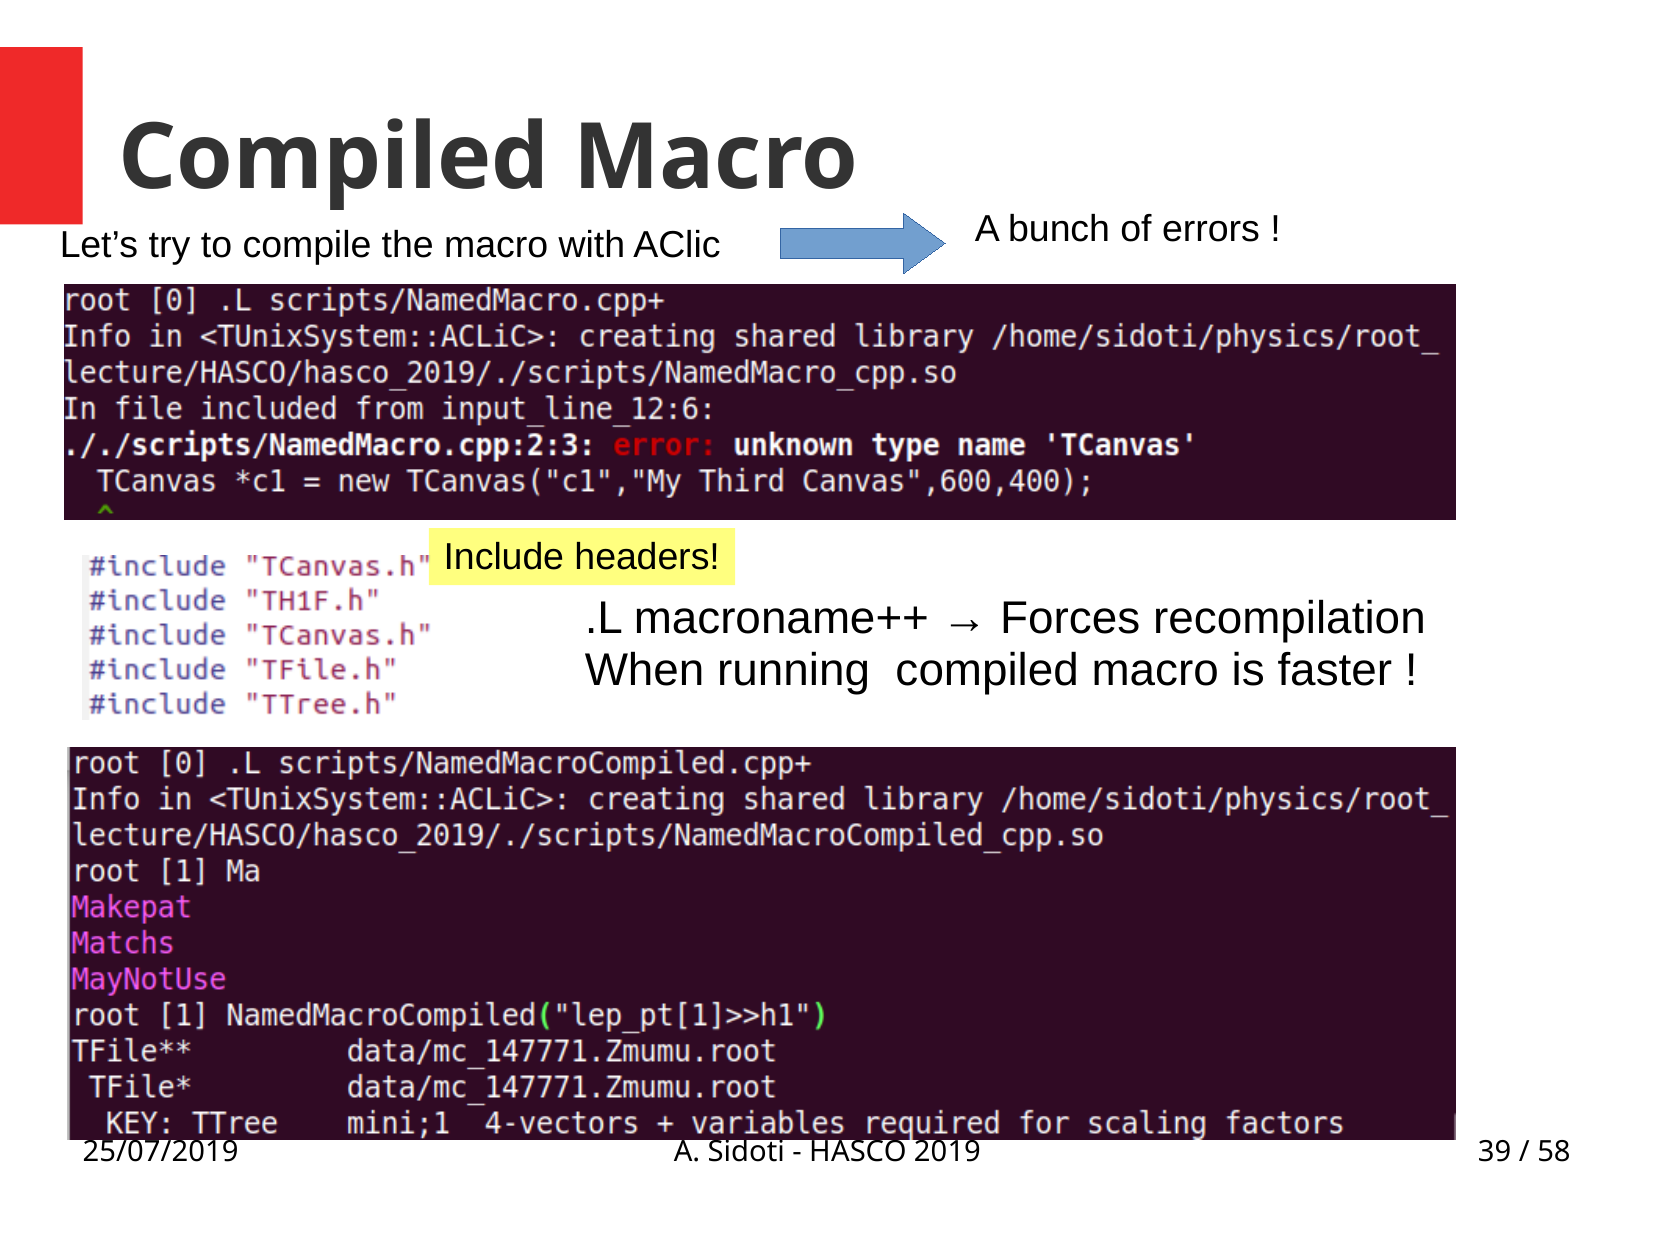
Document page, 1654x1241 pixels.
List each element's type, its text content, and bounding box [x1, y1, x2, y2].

picture [67, 747, 1456, 1141]
picture [64, 284, 1456, 520]
text_box A bunch of errors ! [960, 199, 1296, 257]
title Compiled Macro [118, 49, 1571, 257]
text_box Let’s try to compile the macro with AClic [45, 216, 736, 316]
picture [82, 555, 459, 721]
text_box [780, 213, 946, 274]
text_box .L macroname++ → Forces recompilation When running compiled macro is faster ! [570, 585, 1567, 703]
text_box Include headers! [428, 528, 736, 586]
